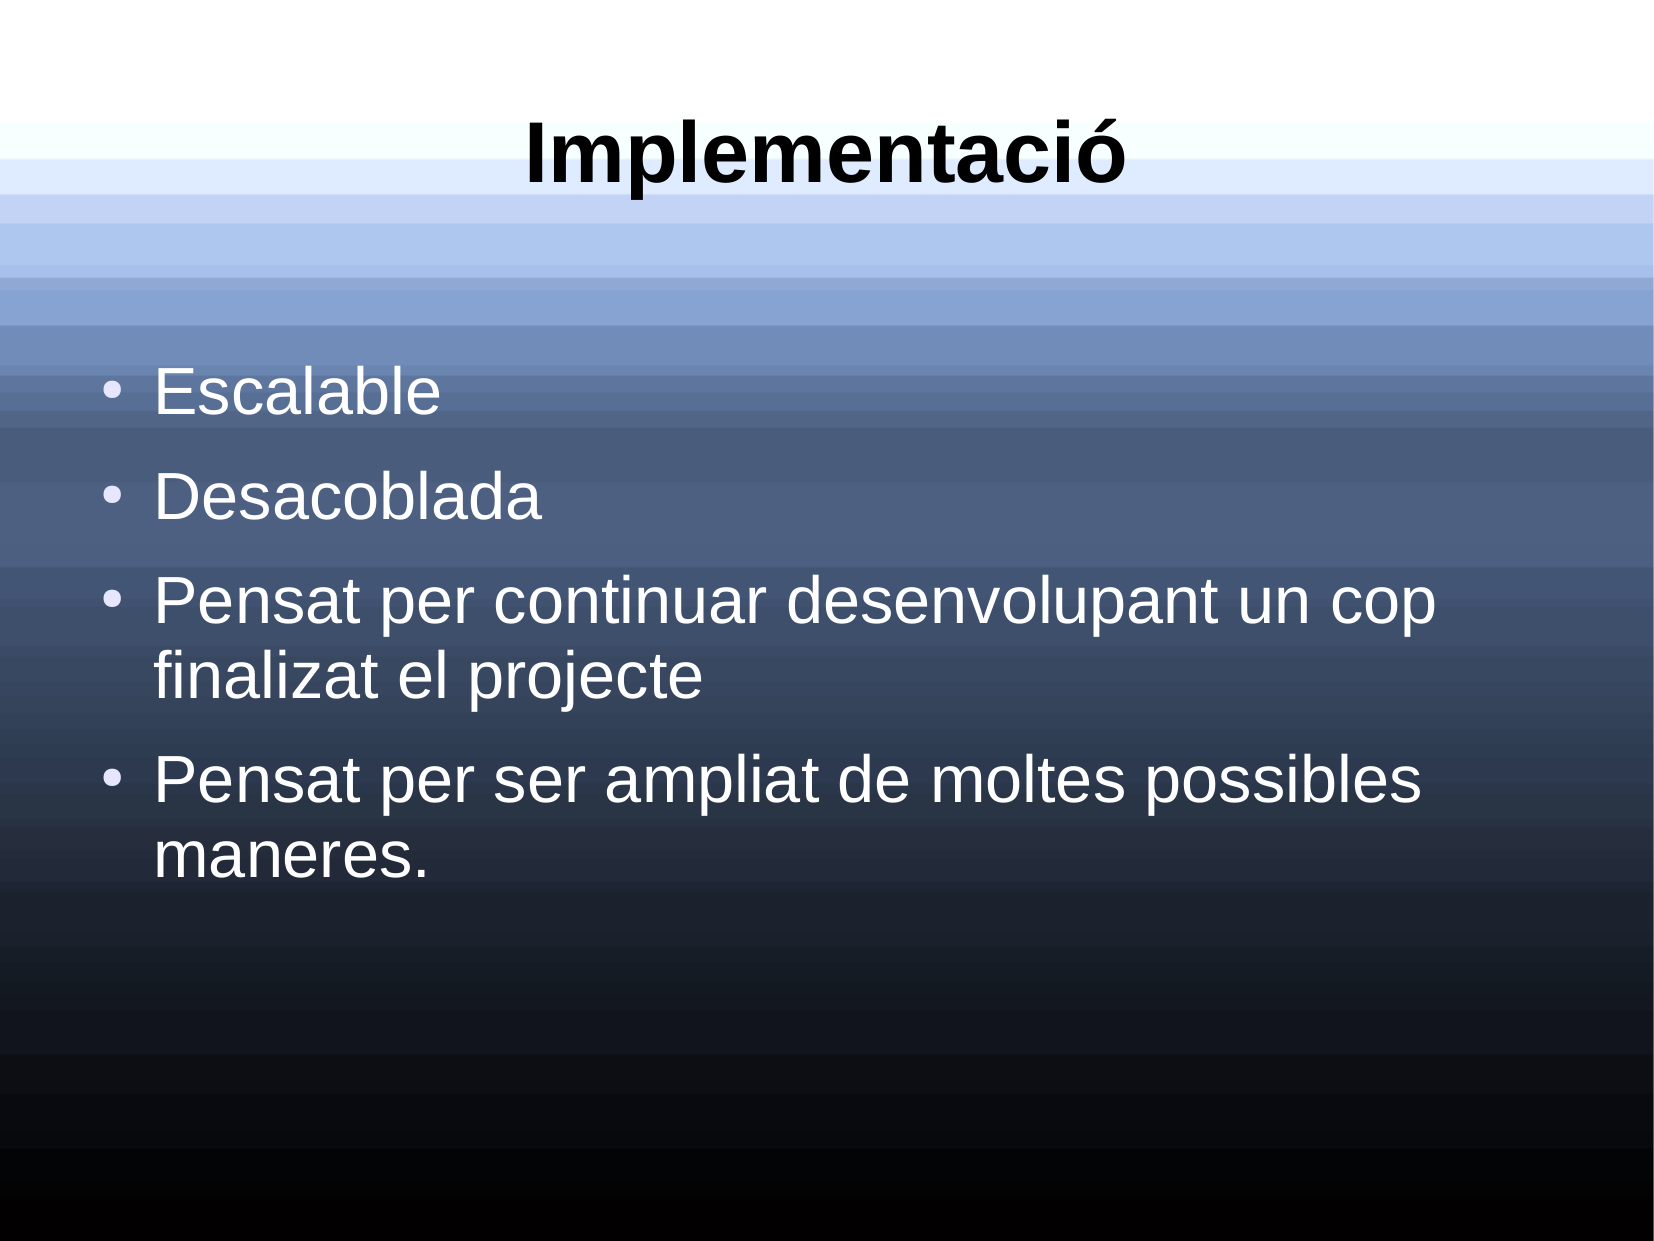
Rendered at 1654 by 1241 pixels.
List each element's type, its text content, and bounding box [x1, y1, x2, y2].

list Escalable Desacoblada Pensat per continuar desenvolupant un cop finalizat el projecte Pensat per ser ampliat de moltes possibles maneres. [82, 354, 1571, 1074]
picture [0, 0, 1654, 1241]
title Implementació [82, 49, 1571, 257]
